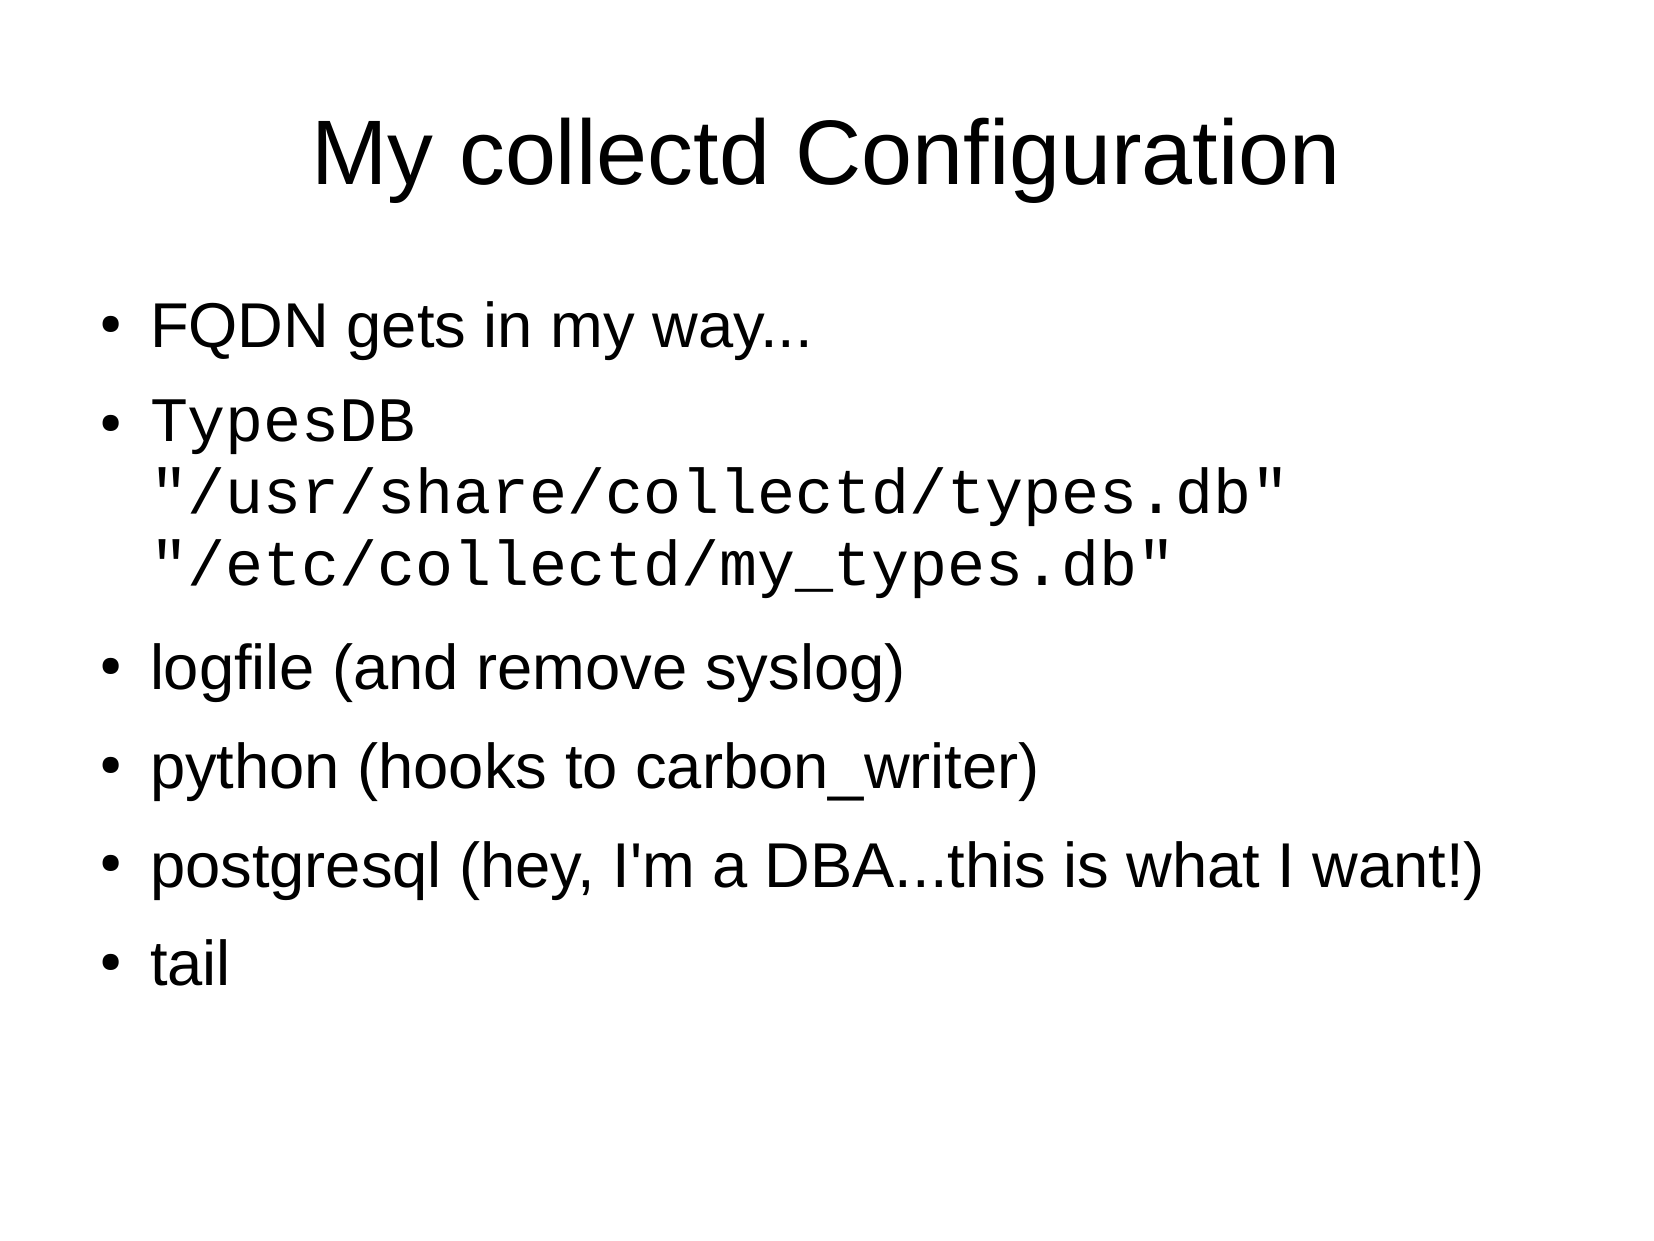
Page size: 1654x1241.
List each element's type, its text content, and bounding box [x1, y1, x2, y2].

title My collectd Configuration [82, 49, 1571, 257]
list FQDN gets in my way... TypesDB "/usr/share/collectd/types.db" "/etc/collectd/my_types.db" logfile (and remove syslog) python (hooks to carbon_writer) postgresql (hey, I'm a DBA...this is what I want!) tail [82, 290, 1538, 1010]
